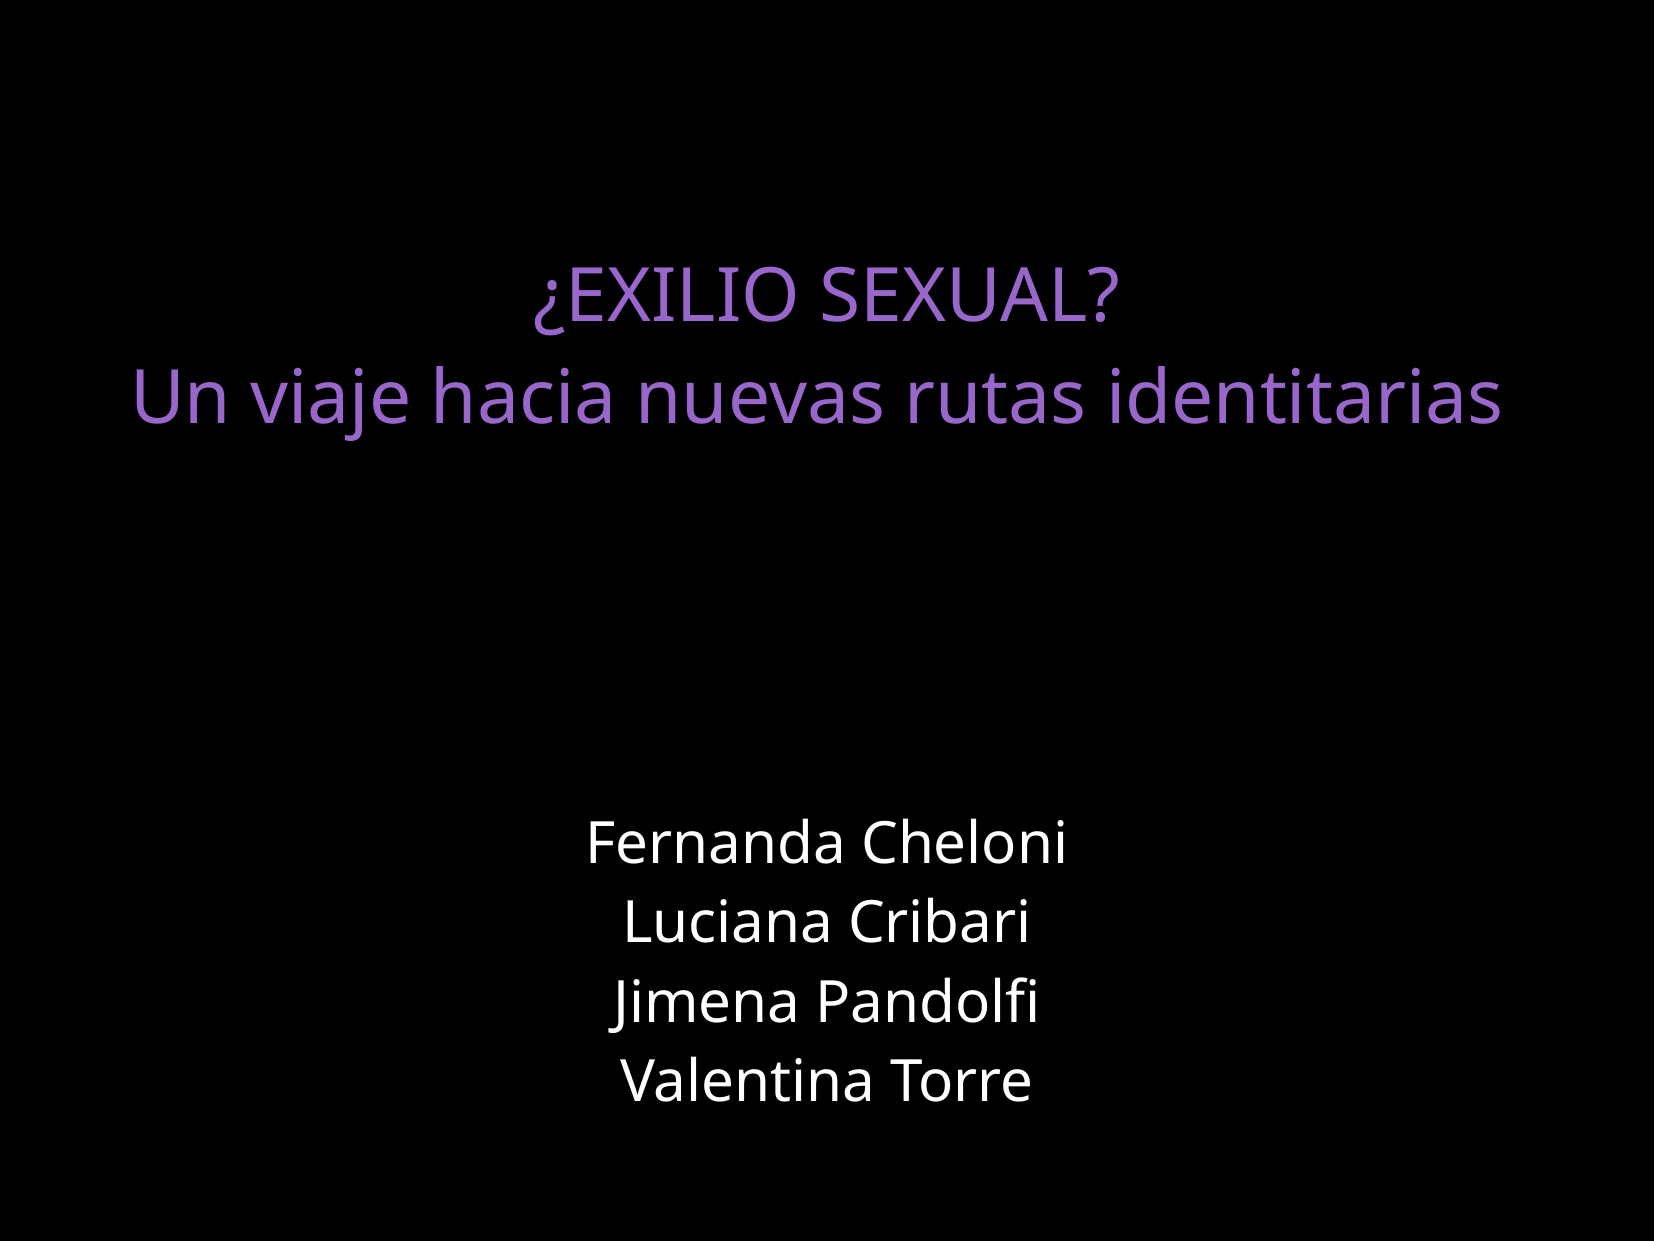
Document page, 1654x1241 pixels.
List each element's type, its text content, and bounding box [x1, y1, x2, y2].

text_box ¿EXILIO SEXUAL? Un viaje hacia nuevas rutas identitariasi Fernanda Cheloni Luciana Cribari Jimena Pandolfi Valentina Torre [0, 0, 1654, 1240]
